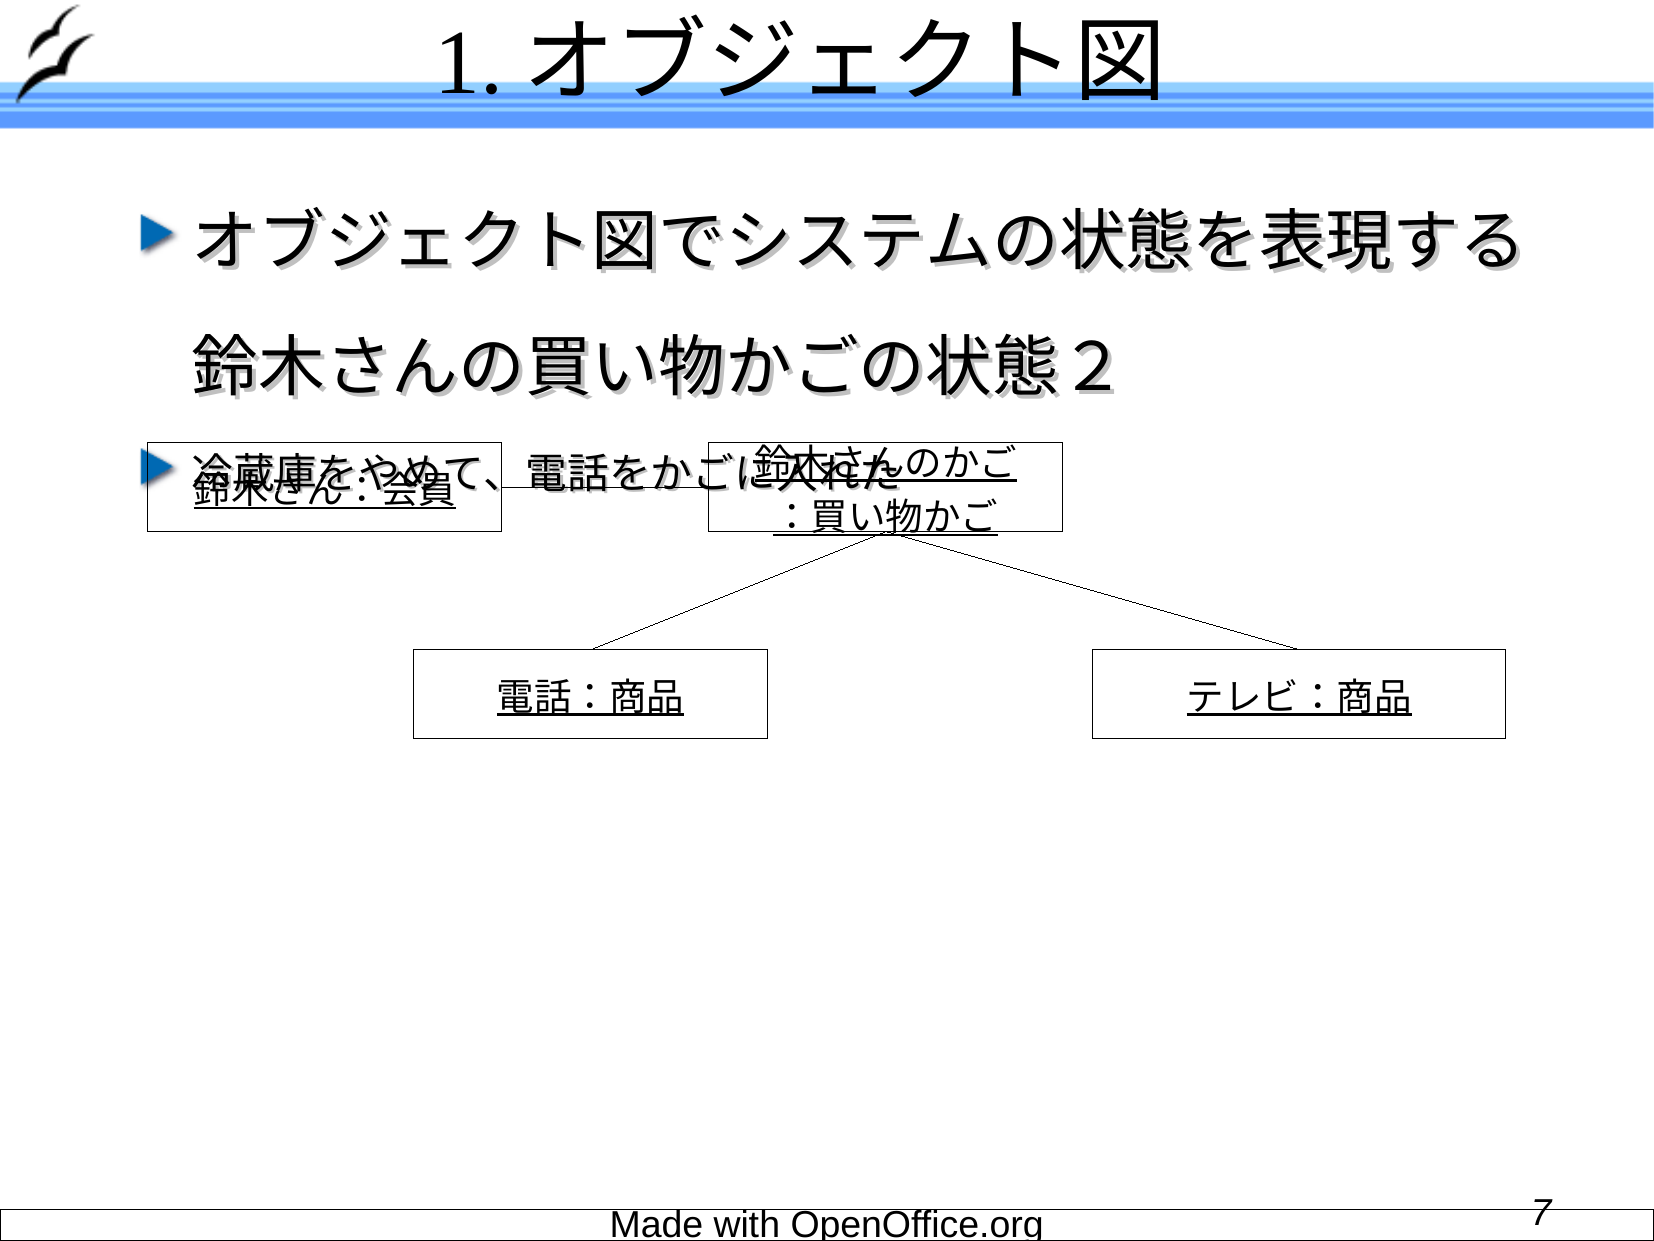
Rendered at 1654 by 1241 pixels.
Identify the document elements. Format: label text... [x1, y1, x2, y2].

text_box テレビ：商品 [1092, 649, 1506, 739]
picture [0, 0, 1654, 133]
text_box 電話：商品 [413, 649, 768, 739]
text_box 鈴木さんのかご ：買い物かご [905, 507, 918, 532]
text_box 鈴木さんのかご ：買い物かご [708, 442, 1063, 532]
title 1.オブジェクト図 [94, 0, 1507, 107]
text_box 鈴木さん：会員 [147, 442, 502, 532]
list オブジェクト図でシステムの状態を表現する 鈴木さんの買い物かごの状態２ 冷蔵庫をやめて、電話をかごに入れた [120, 187, 1533, 1195]
